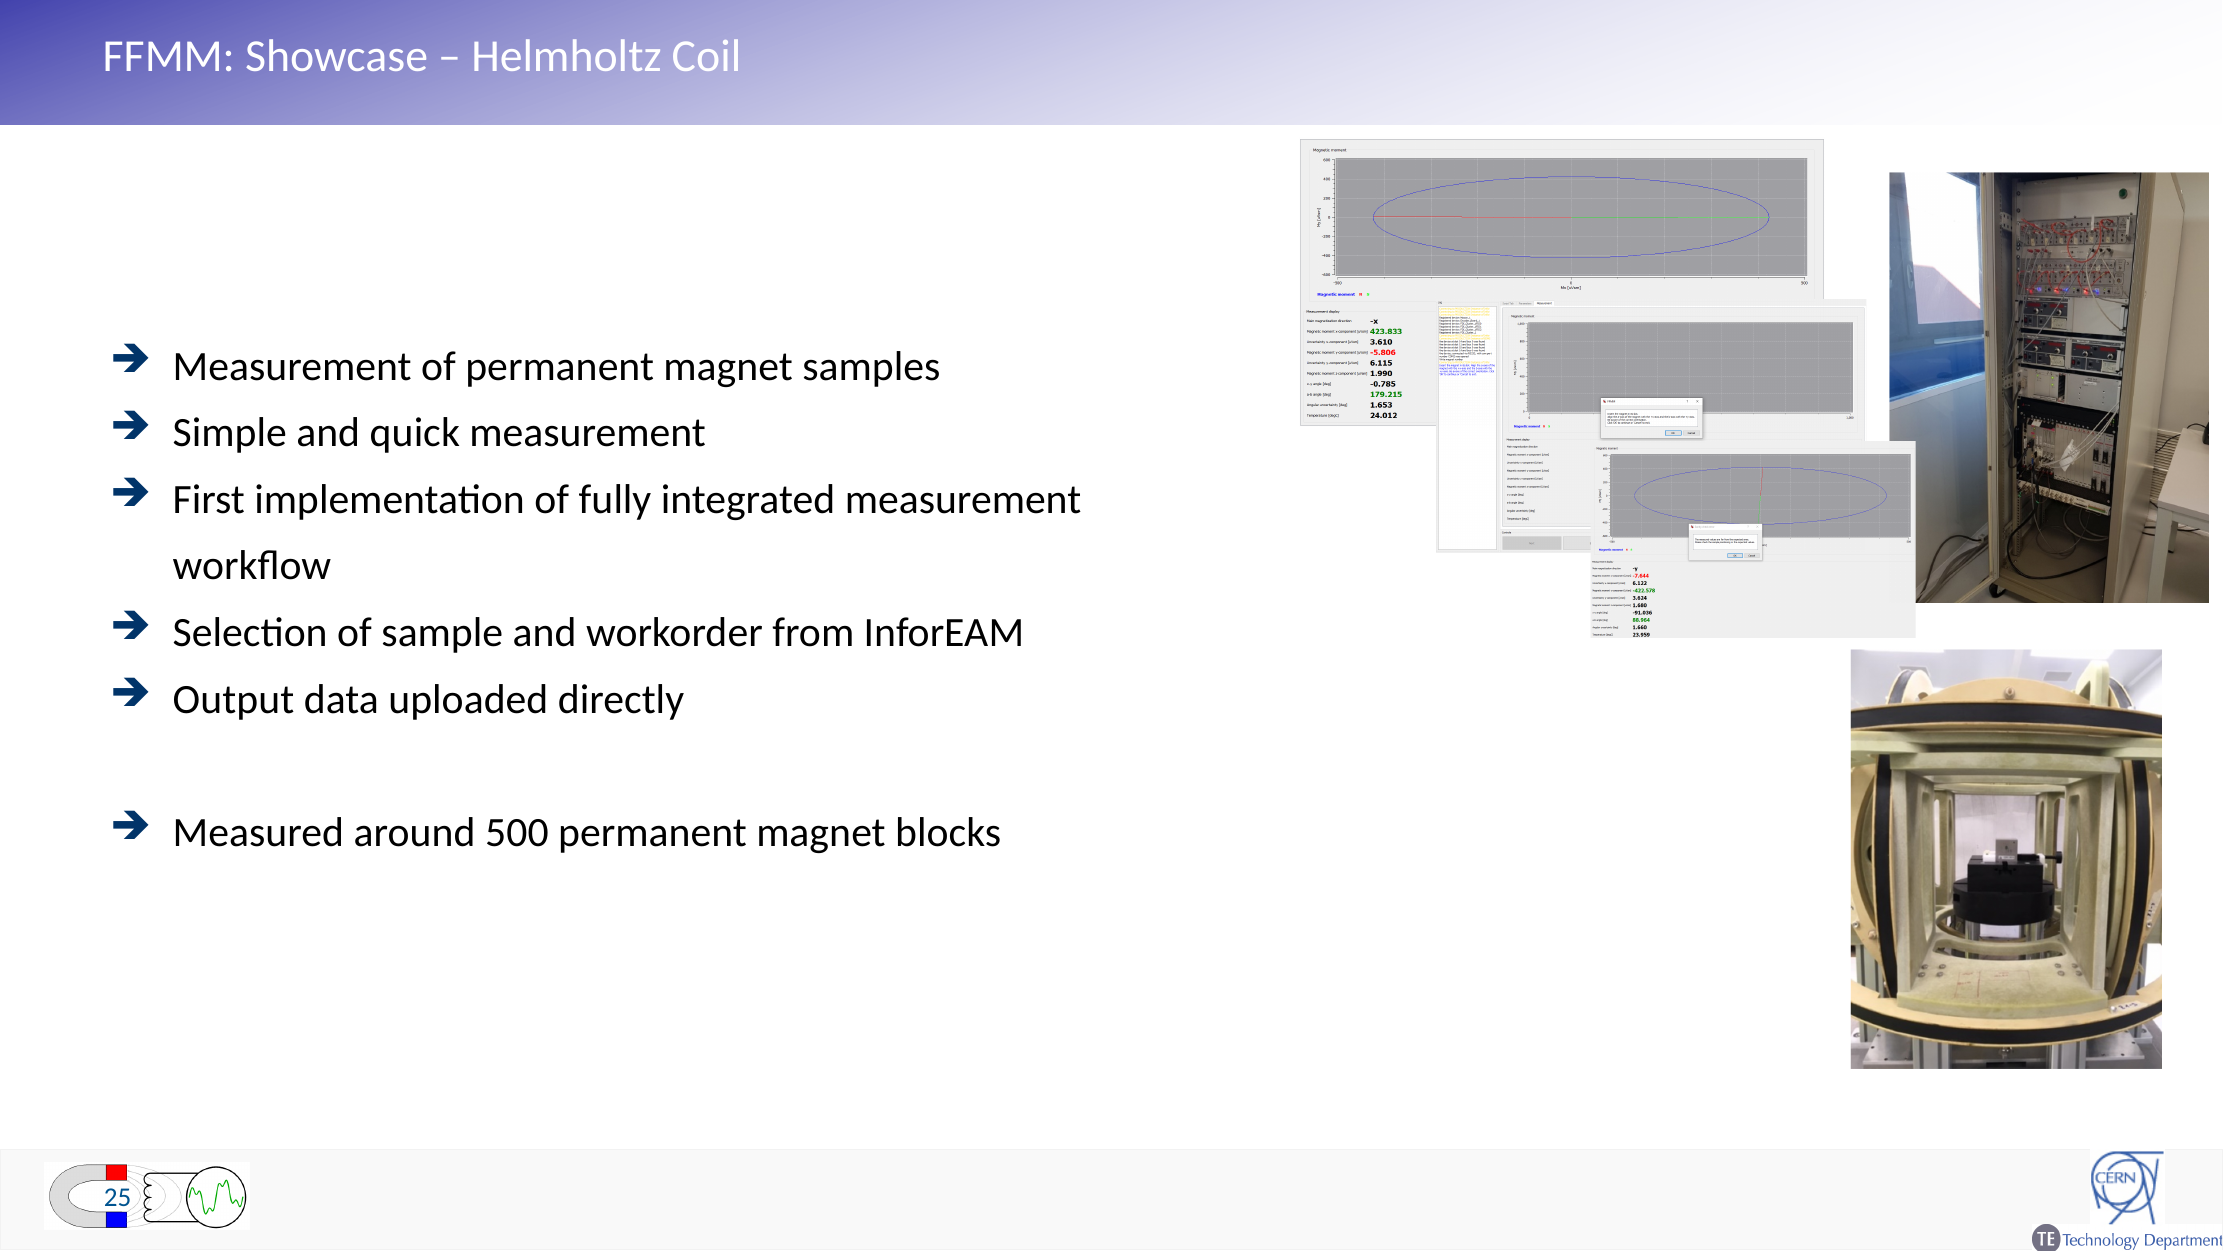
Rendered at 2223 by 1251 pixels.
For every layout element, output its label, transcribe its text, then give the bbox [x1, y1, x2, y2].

picture [1850, 649, 2162, 1069]
picture [44, 1162, 250, 1230]
list Measurement of permanent magnet samples Simple and quick measurement First implementation of fully integrated measurement workflow Selection of sample and workorder from InforEAM Output data uploaded directly Measured around 500 permanent magnet blocks [94, 175, 2112, 1027]
picture [1298, 136, 2209, 638]
picture [2032, 1149, 2223, 1251]
title FFMM: Showcase – Helmholtz Coil [94, 0, 1642, 107]
